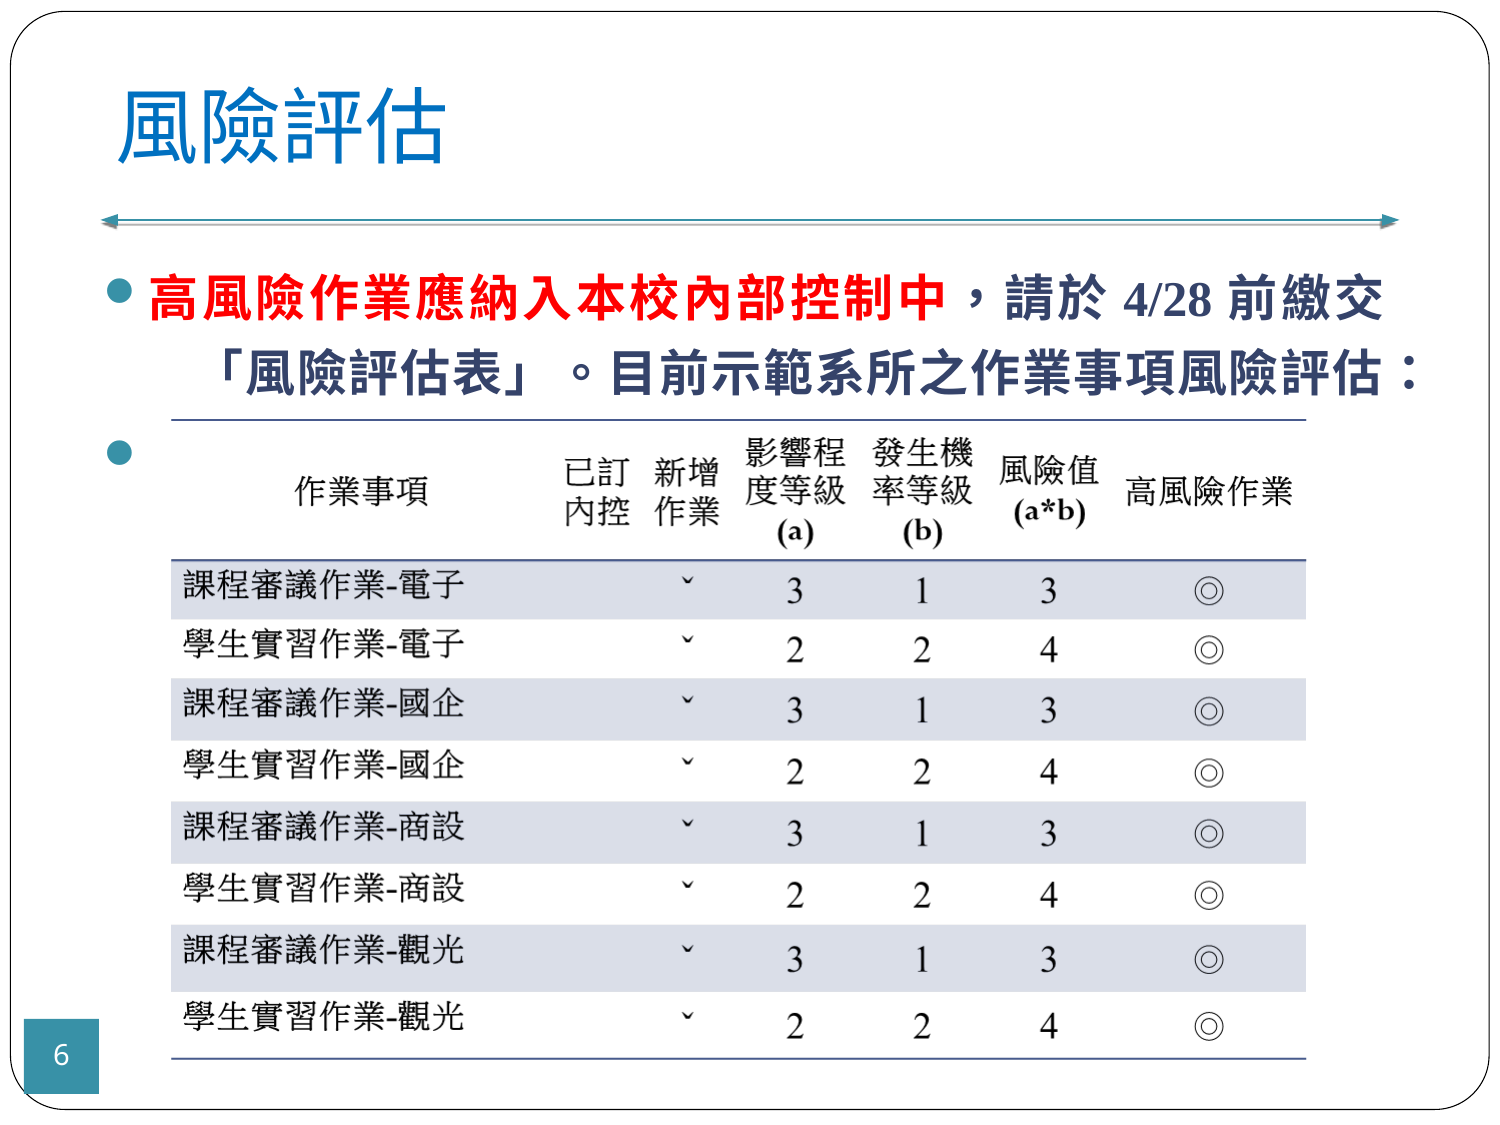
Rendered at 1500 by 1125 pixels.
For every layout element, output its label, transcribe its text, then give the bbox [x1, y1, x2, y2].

text_box 風險評估 [100, 66, 1308, 183]
text_box 高風險作業應納入本校內部控制中，請於4/28前繳交「風險評估表」。目前示範系所之作業事項風險評估： [88, 243, 1400, 1083]
text_box 6 [23, 1018, 99, 1094]
picture [171, 420, 1307, 1076]
